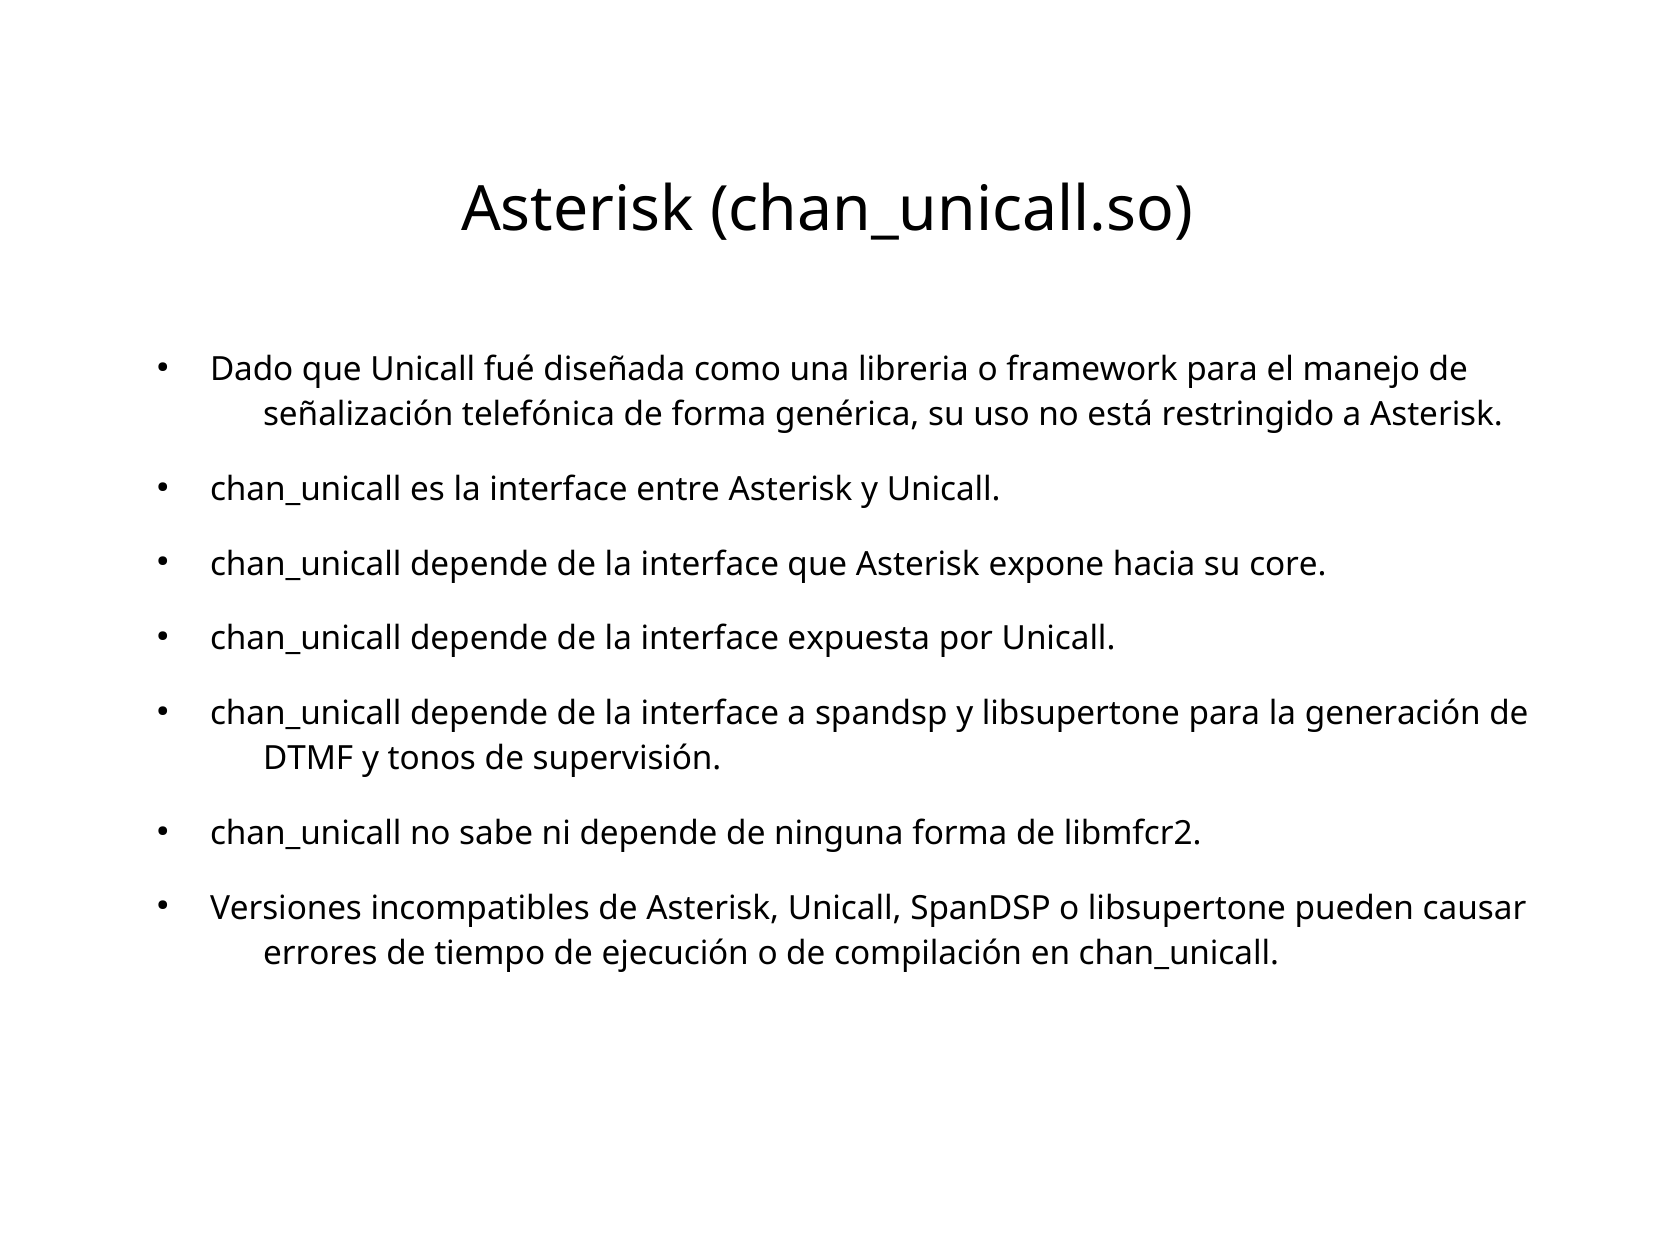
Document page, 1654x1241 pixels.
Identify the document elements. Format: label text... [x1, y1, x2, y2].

list Dado que Unicall fué diseñada como una libreria o framework para el manejo de señalización telefónica de forma genérica, su uso no está restringido a Asterisk. chan_unicall es la interface entre Asterisk y Unicall. chan_unicall depende de la interface que Asterisk expone hacia su core. chan_unicall depende de la interface expuesta por Unicall. chan_unicall depende de la interface a spandsp y libsupertone para la generación de DTMF y tonos de supervisión. chan_unicall no sabe ni depende de ninguna forma de libmfcr2. Versiones incompatibles de Asterisk, Unicall, SpanDSP o libsupertone pueden causar errores de tiempo de ejecución o de compilación en chan_unicall. [121, 344, 1534, 1127]
title Asterisk (chan_unicall.so) [121, 102, 1534, 311]
